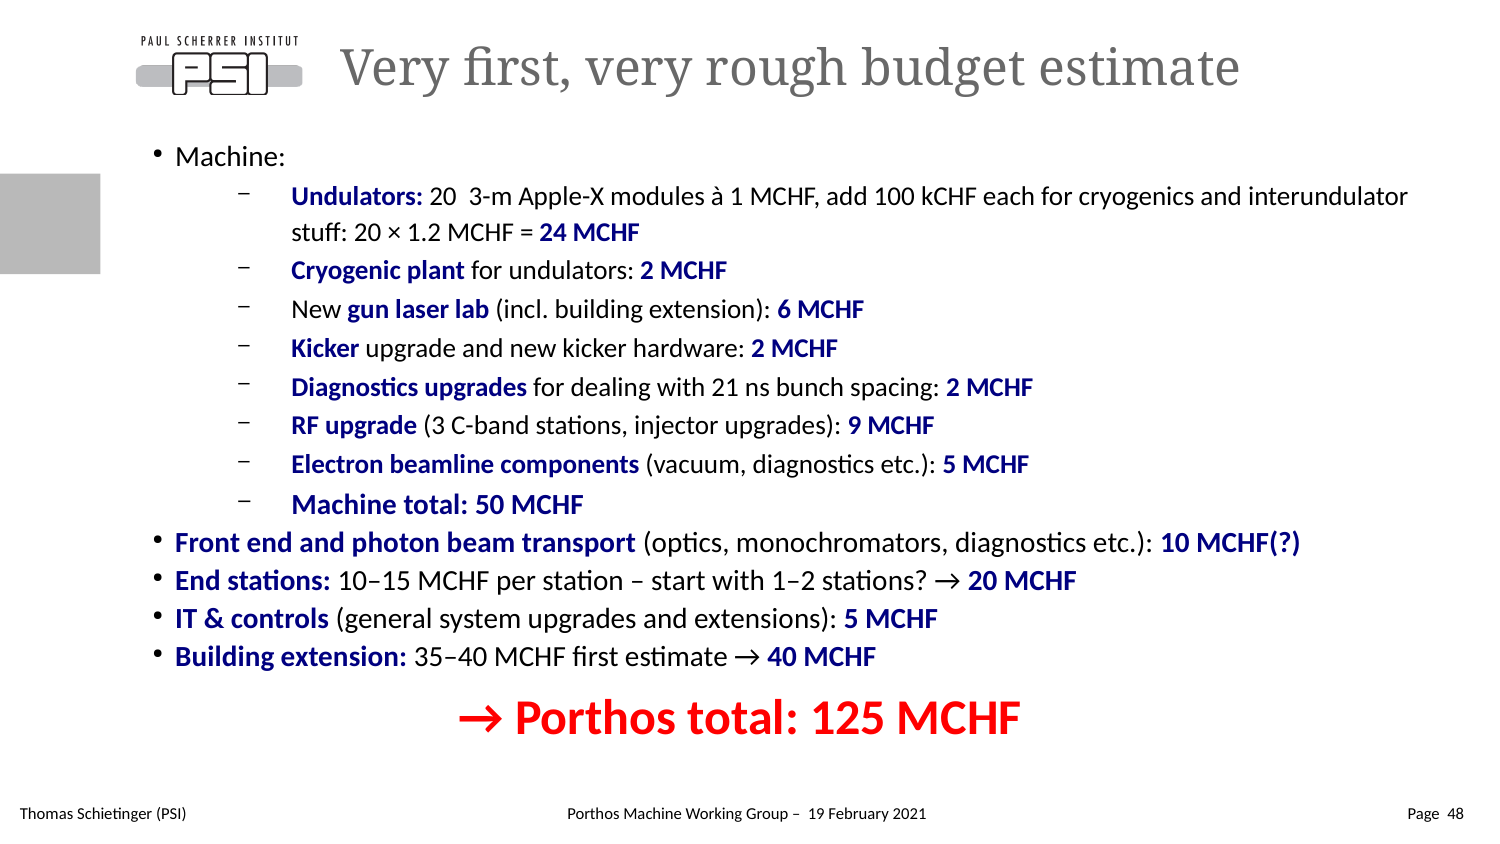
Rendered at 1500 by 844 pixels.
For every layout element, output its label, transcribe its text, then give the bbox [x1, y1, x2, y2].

list Machine: Undulators: 20 3-m Apple-X modules à 1 MCHF, add 100 kCHF each for cryogenics and interundulator stuff: 20 × 1.2 MCHF = 24 MCHF Cryogenic plant for undulators: 2 MCHF New gun laser lab (incl. building extension): 6 MCHF Kicker upgrade and new kicker hardware: 2 MCHF Diagnostics upgrades for dealing with 21 ns bunch spacing: 2 MCHF RF upgrade (3 C-band stations, injector upgrades): 9 MCHF Electron beamline components (vacuum, diagnostics etc.): 5 MCHF Machine total: 50 MCHF Front end and photon beam transport (optics, monochromators, diagnostics etc.): 10 MCHF(?) End stations: 10–15 MCHF per station – start with 1–2 stations? → 20 MCHF IT & controls (general system upgrades and extensions): 5 MCHF Building extension: 35–40 MCHF first estimate → 40 MCHF [149, 136, 1450, 719]
text_box → Porthos total: 125 MCHF [443, 689, 1056, 760]
title Very first, very rough budget estimate [340, 35, 1442, 98]
